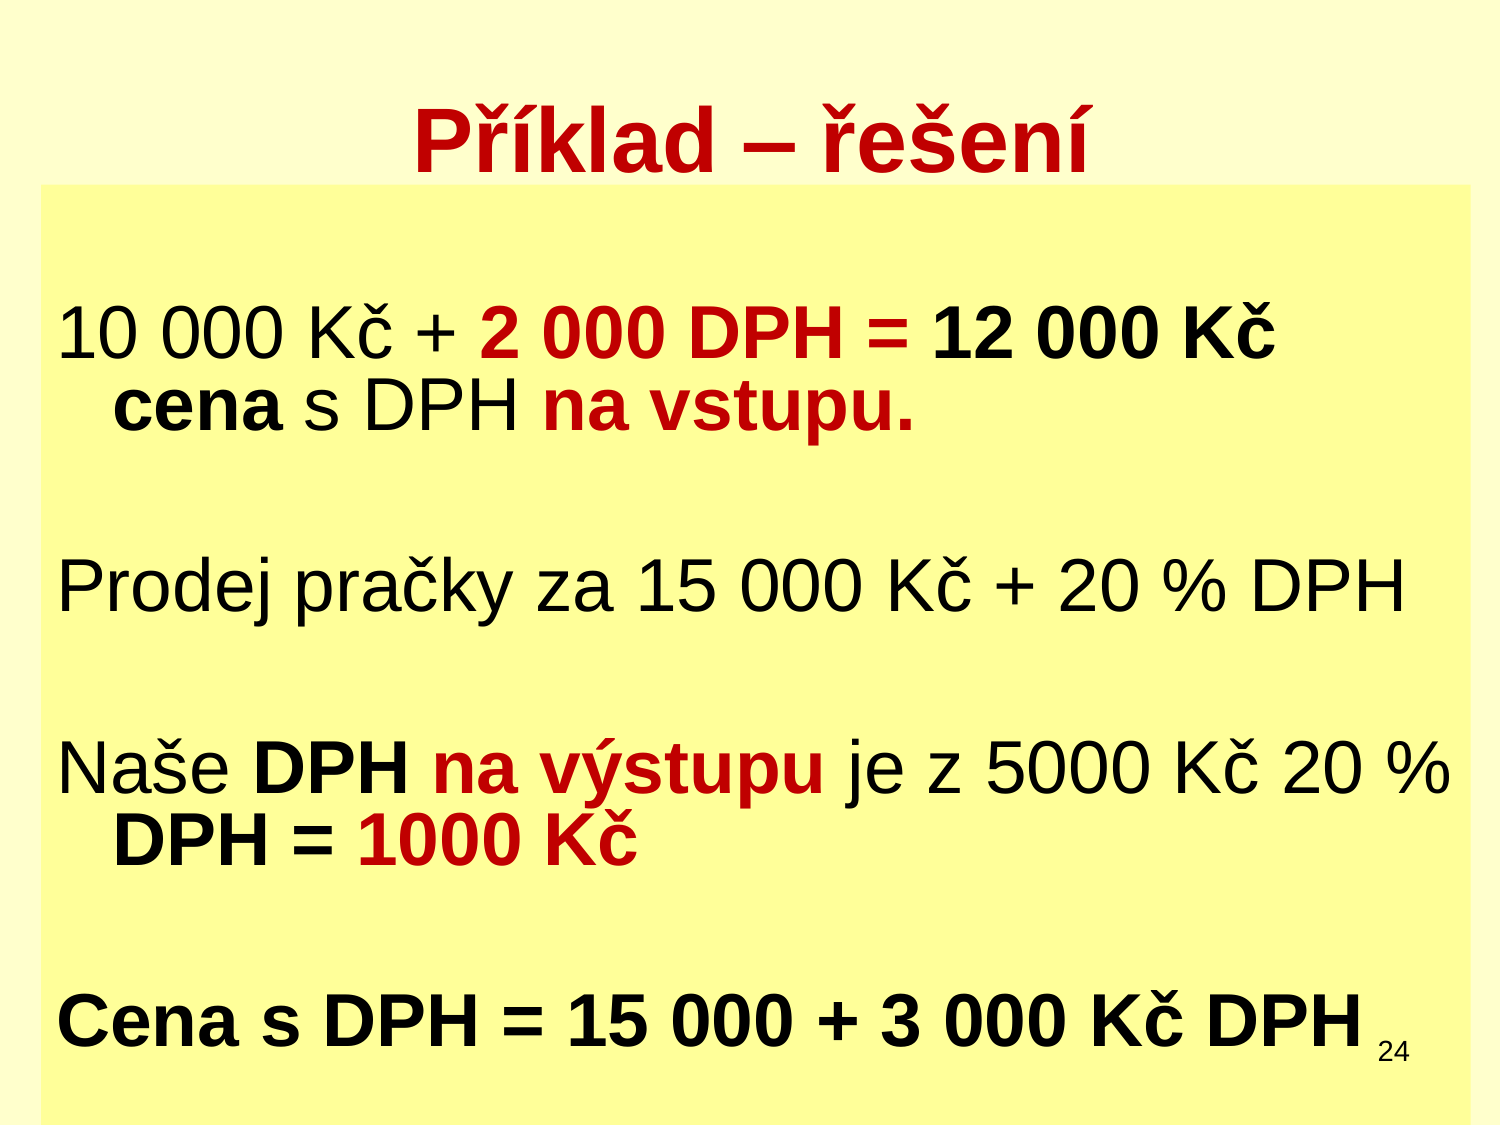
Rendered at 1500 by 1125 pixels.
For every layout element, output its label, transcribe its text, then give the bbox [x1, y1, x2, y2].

title Příklad ‒ řešení [76, 73, 1427, 184]
text_box <číslo> [1074, 1024, 1426, 1103]
list 10 000 Kč + 2 000 DPH = 12 000 Kč cena s DPH na vstupu. Prodej pračky za 15 000 Kč + 20 % DPH Naše DPH na výstupu je z 5000 Kč 20 % DPH = 1000 Kč Cena s DPH = 15 000 + 3 000 Kč DPH [41, 184, 1471, 1125]
